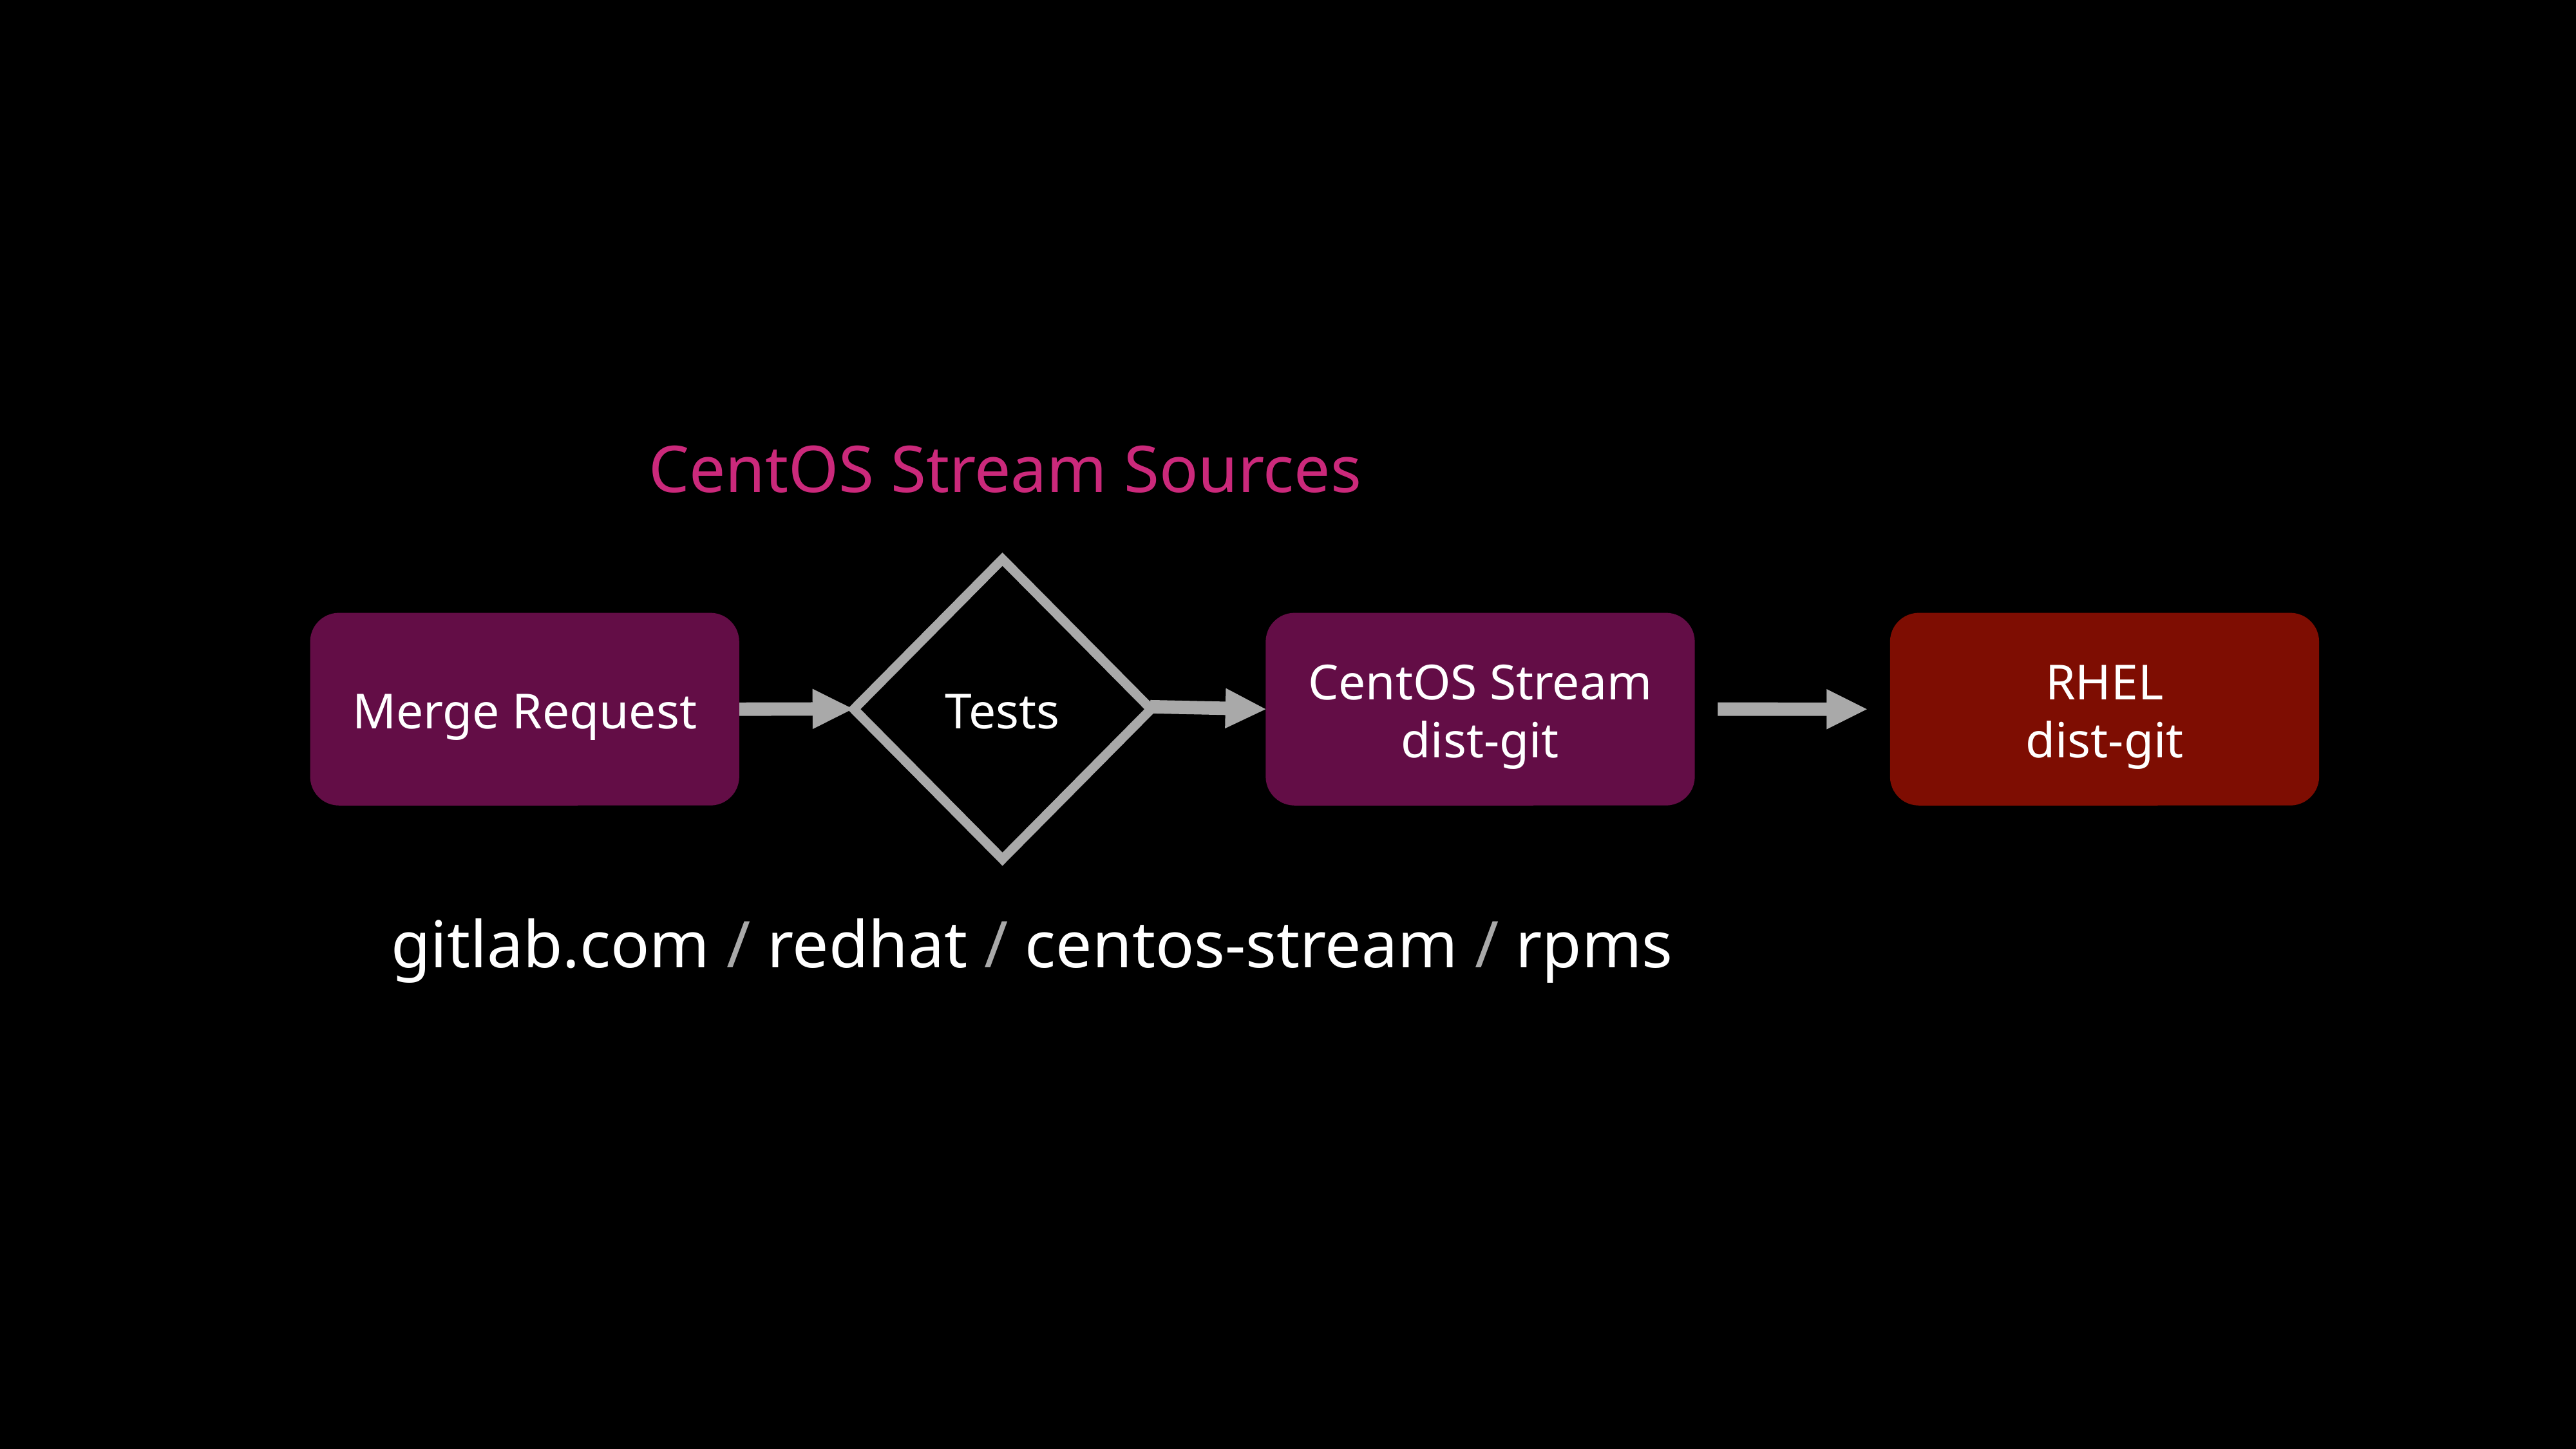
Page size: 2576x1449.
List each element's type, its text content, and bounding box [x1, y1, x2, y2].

text_box RHEL dist-git [1889, 612, 2320, 806]
text_box Tests [853, 559, 1150, 860]
text_box CentOS Stream Sources [643, 431, 1449, 512]
text_box CentOS Stream dist-git [1265, 612, 1695, 806]
text_box gitlab.com / redhat / centos-stream / rpms [385, 906, 1763, 987]
text_box Merge Request [310, 612, 739, 806]
